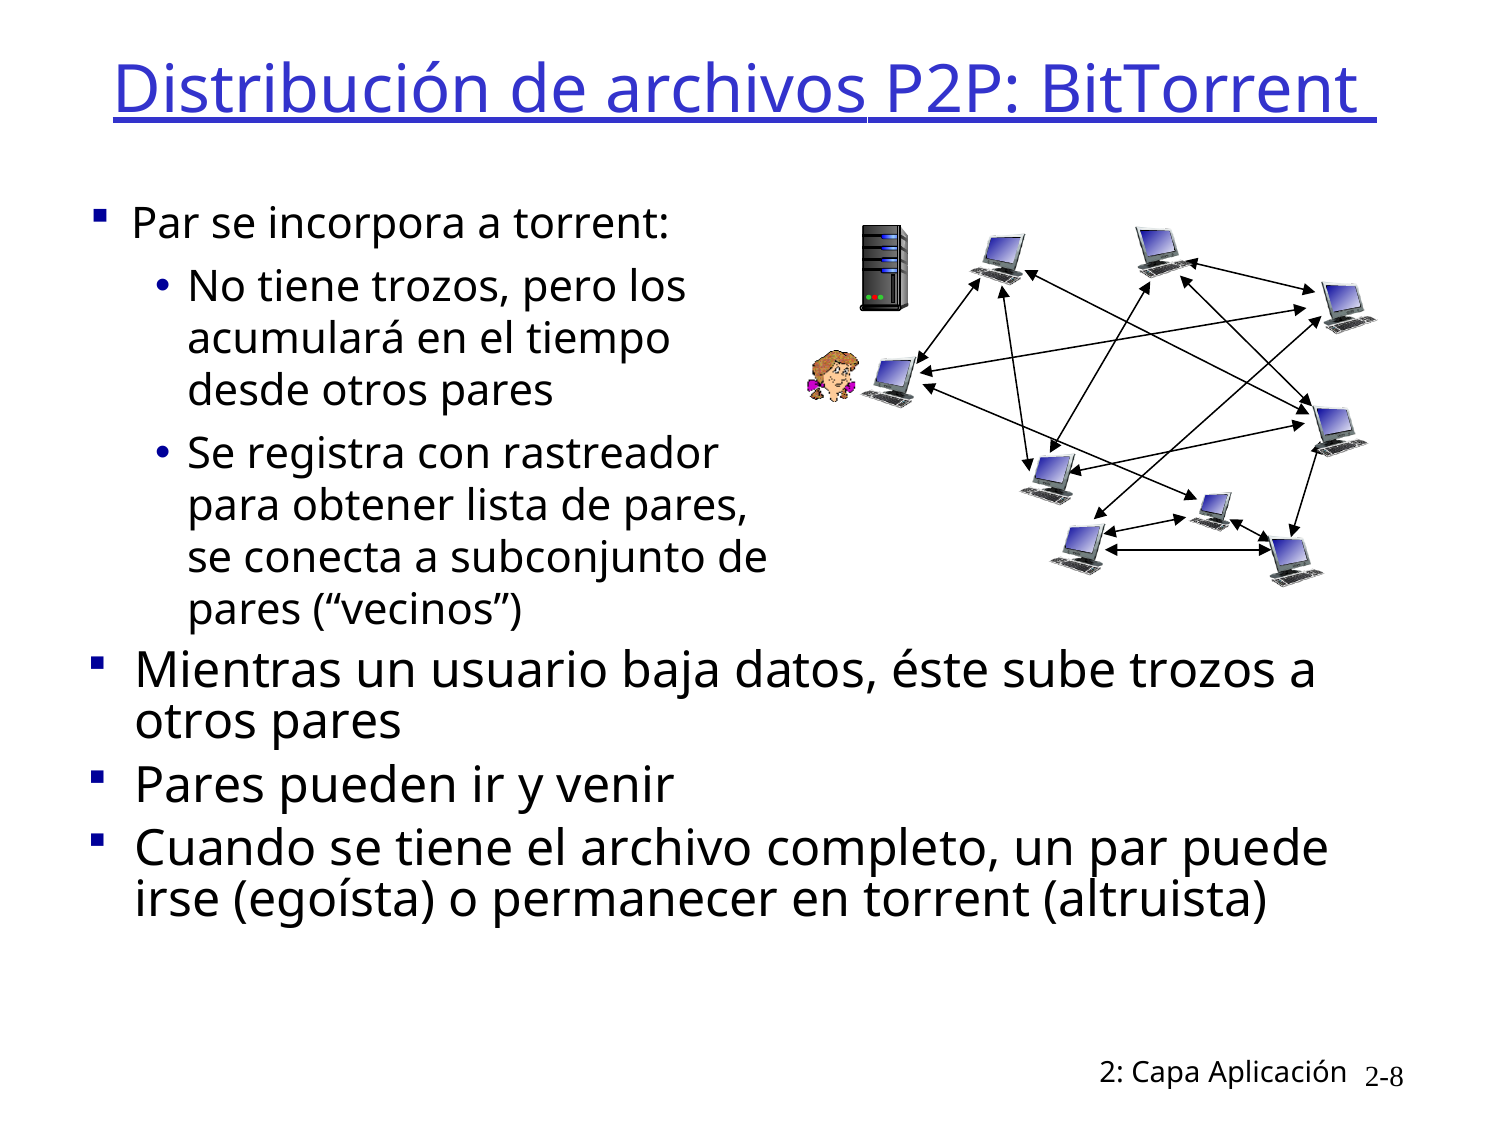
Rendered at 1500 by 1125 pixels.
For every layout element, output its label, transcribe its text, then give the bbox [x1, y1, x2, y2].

picture [1319, 279, 1391, 338]
text_box [1035, 456, 1070, 483]
text_box Mientras un usuario baja datos, éste sube trozos a otros pares Pares pueden ir y venir Cuando se tiene el archivo completo, un par puede irse (egoísta) o permanecer en torrent (altruista) [72, 639, 1405, 1023]
text_box [1316, 408, 1352, 435]
picture [1265, 533, 1338, 591]
list Par se incorpora a torrent: No tiene trozos, pero los acumulará en el tiempo desde otros pares Se registra con rastreador para obtener lista de pares, se conecta a subconjunto de pares (“vecinos”) [75, 187, 802, 639]
picture [955, 231, 1027, 289]
picture [1310, 403, 1382, 461]
text_box [1064, 526, 1100, 553]
text_box [860, 225, 909, 311]
text_box [1272, 539, 1307, 566]
picture [1133, 224, 1206, 282]
text_box [985, 236, 1021, 264]
picture [1005, 451, 1077, 509]
text_box [1325, 285, 1361, 312]
text_box [1140, 229, 1175, 257]
text_box [875, 360, 911, 387]
picture [1035, 521, 1107, 579]
title Distribución de archivos P2P: BitTorrent [87, 8, 1463, 165]
picture [805, 350, 918, 412]
picture [1178, 490, 1233, 534]
text_box [1201, 494, 1228, 515]
